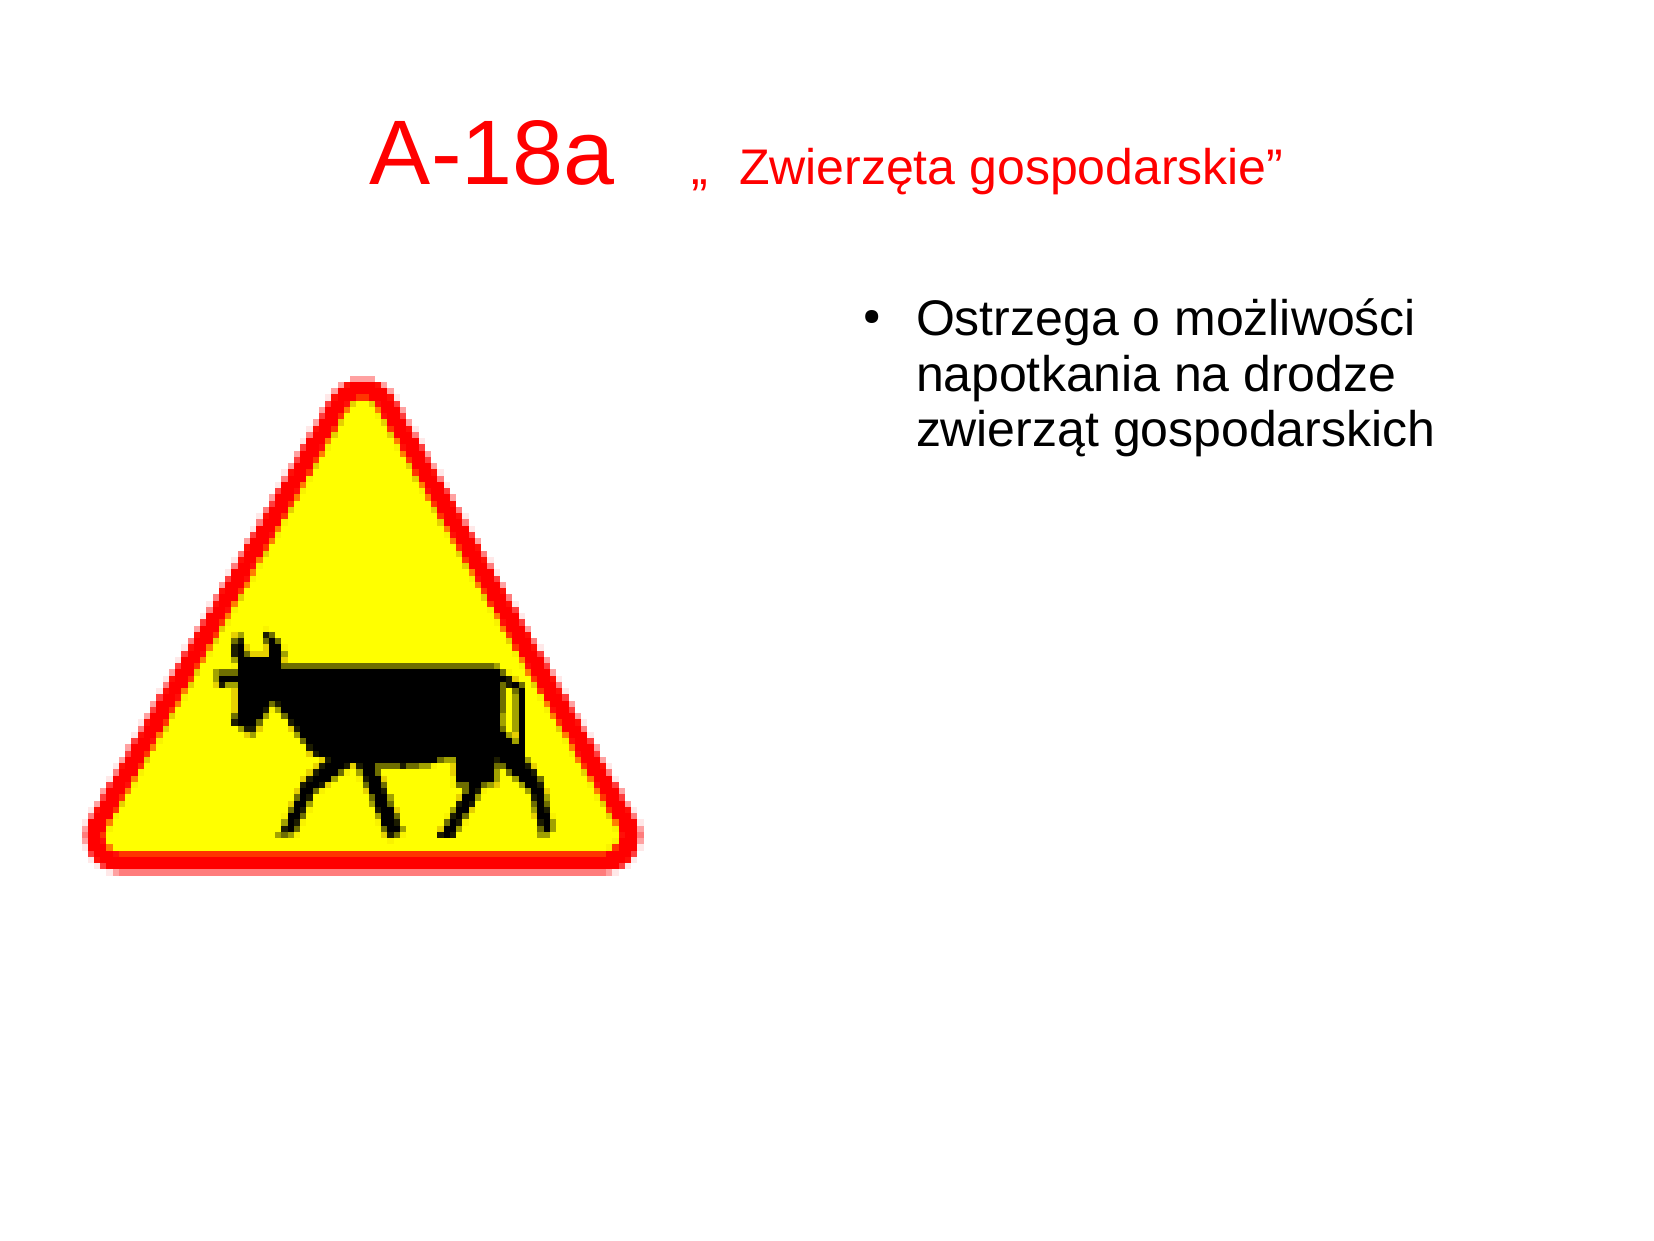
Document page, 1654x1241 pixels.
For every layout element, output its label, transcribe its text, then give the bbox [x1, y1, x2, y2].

picture [82, 376, 644, 876]
title A-18a „ Zwierzęta gospodarskie” [82, 56, 1571, 250]
list Ostrzega o możliwości napotkania na drodze zwierząt gospodarskich [845, 290, 1572, 1094]
